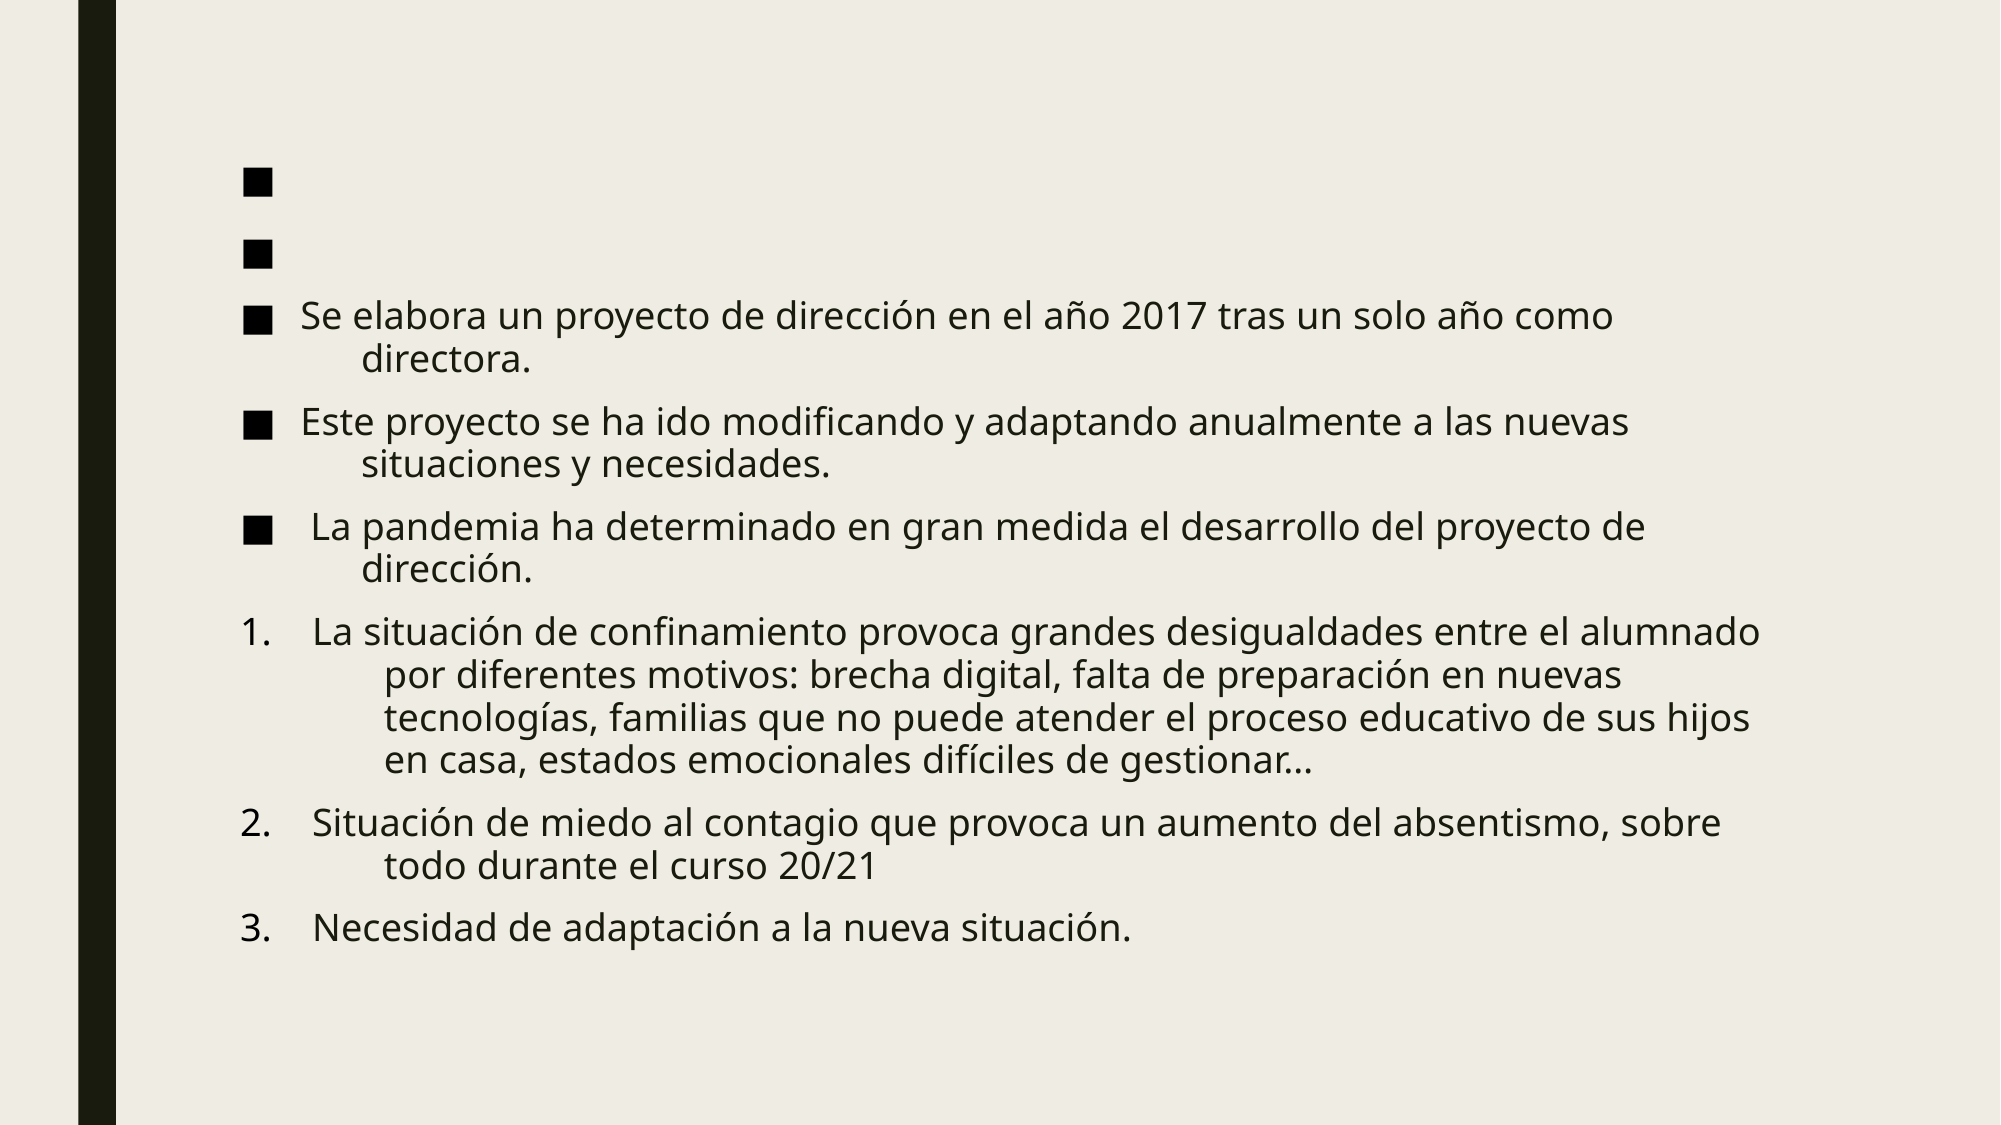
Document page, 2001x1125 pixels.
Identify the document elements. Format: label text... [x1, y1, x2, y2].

list Se elabora un proyecto de dirección en el año 2017 tras un solo año como directora. Este proyecto se ha ido modificando y adaptando anualmente a las nuevas situaciones y necesidades. La pandemia ha determinado en gran medida el desarrollo del proyecto de dirección. La situación de confinamiento provoca grandes desigualdades entre el alumnado por diferentes motivos: brecha digital, falta de preparación en nuevas tecnologías, familias que no puede atender el proceso educativo de sus hijos en casa, estados emocionales difíciles de gestionar… Situación de miedo al contagio que provoca un aumento del absentismo, sobre todo durante el curso 20/21 Necesidad de adaptación a la nueva situación. [225, 144, 1801, 963]
